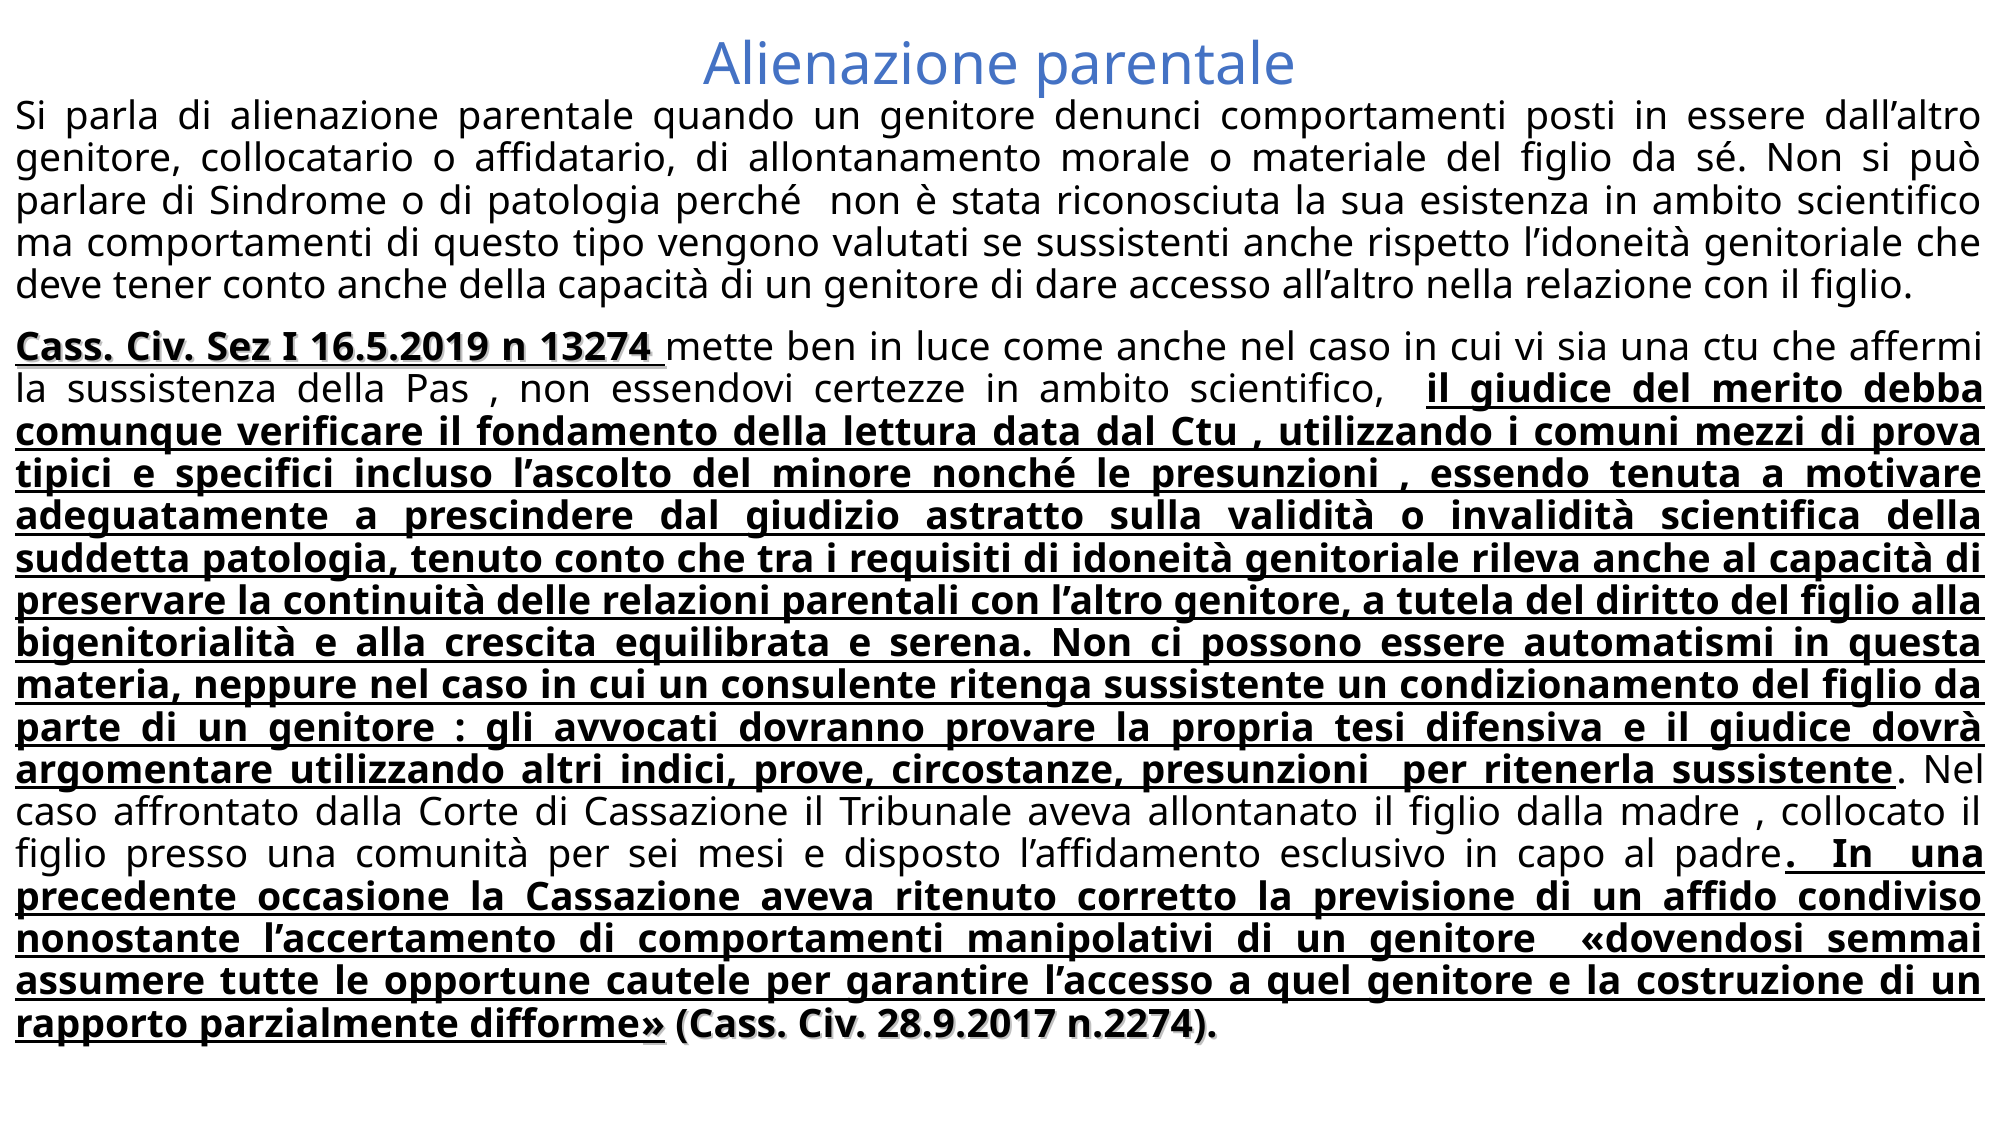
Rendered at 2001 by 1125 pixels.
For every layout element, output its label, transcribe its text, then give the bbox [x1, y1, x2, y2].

title Alienazione parentale [137, 0, 1863, 133]
list Si parla di alienazione parentale quando un genitore denunci comportamenti posti in essere dall’altro genitore, collocatario o affidatario, di allontanamento morale o materiale del figlio da sé. Non si può parlare di Sindrome o di patologia perché non è stata riconosciuta la sua esistenza in ambito scientifico ma comportamenti di questo tipo vengono valutati se sussistenti anche rispetto l’idoneità genitoriale che deve tener conto anche della capacità di un genitore di dare accesso all’altro nella relazione con il figlio. Cass. Civ. Sez I 16.5.2019 n 13274 mette ben in luce come anche nel caso in cui vi sia una ctu che affermi la sussistenza della Pas , non essendovi certezze in ambito scientifico, il giudice del merito debba comunque verificare il fondamento della lettura data dal Ctu , utilizzando i comuni mezzi di prova tipici e specifici incluso l’ascolto del minore nonché le presunzioni , essendo tenuta a motivare adeguatamente a prescindere dal giudizio astratto sulla validità o invalidità scientifica della suddetta patologia, tenuto conto che tra i requisiti di idoneità genitoriale rileva anche al capacità di preservare la continuità delle relazioni parentali con l’altro genitore, a tutela del diritto del figlio alla bigenitorialità e alla crescita equilibrata e serena. Non ci possono essere automatismi in questa materia, neppure nel caso in cui un consulente ritenga sussistente un condizionamento del figlio da parte di un genitore : gli avvocati dovranno provare la propria tesi difensiva e il giudice dovrà argomentare utilizzando altri indici, prove, circostanze, presunzioni per ritenerla sussistente. Nel caso affrontato dalla Corte di Cassazione il Tribunale aveva allontanato il figlio dalla madre , collocato il figlio presso una comunità per sei mesi e disposto l’affidamento esclusivo in capo al padre. In una precedente occasione la Cassazione aveva ritenuto corretto la previsione di un affido condiviso nonostante l’accertamento di comportamenti manipolativi di un genitore «dovendosi semmai assumere tutte le opportune cautele per garantire l’accesso a quel genitore e la costruzione di un rapporto parzialmente difforme» (Cass. Civ. 28.9.2017 n.2274). [0, 88, 2000, 1068]
